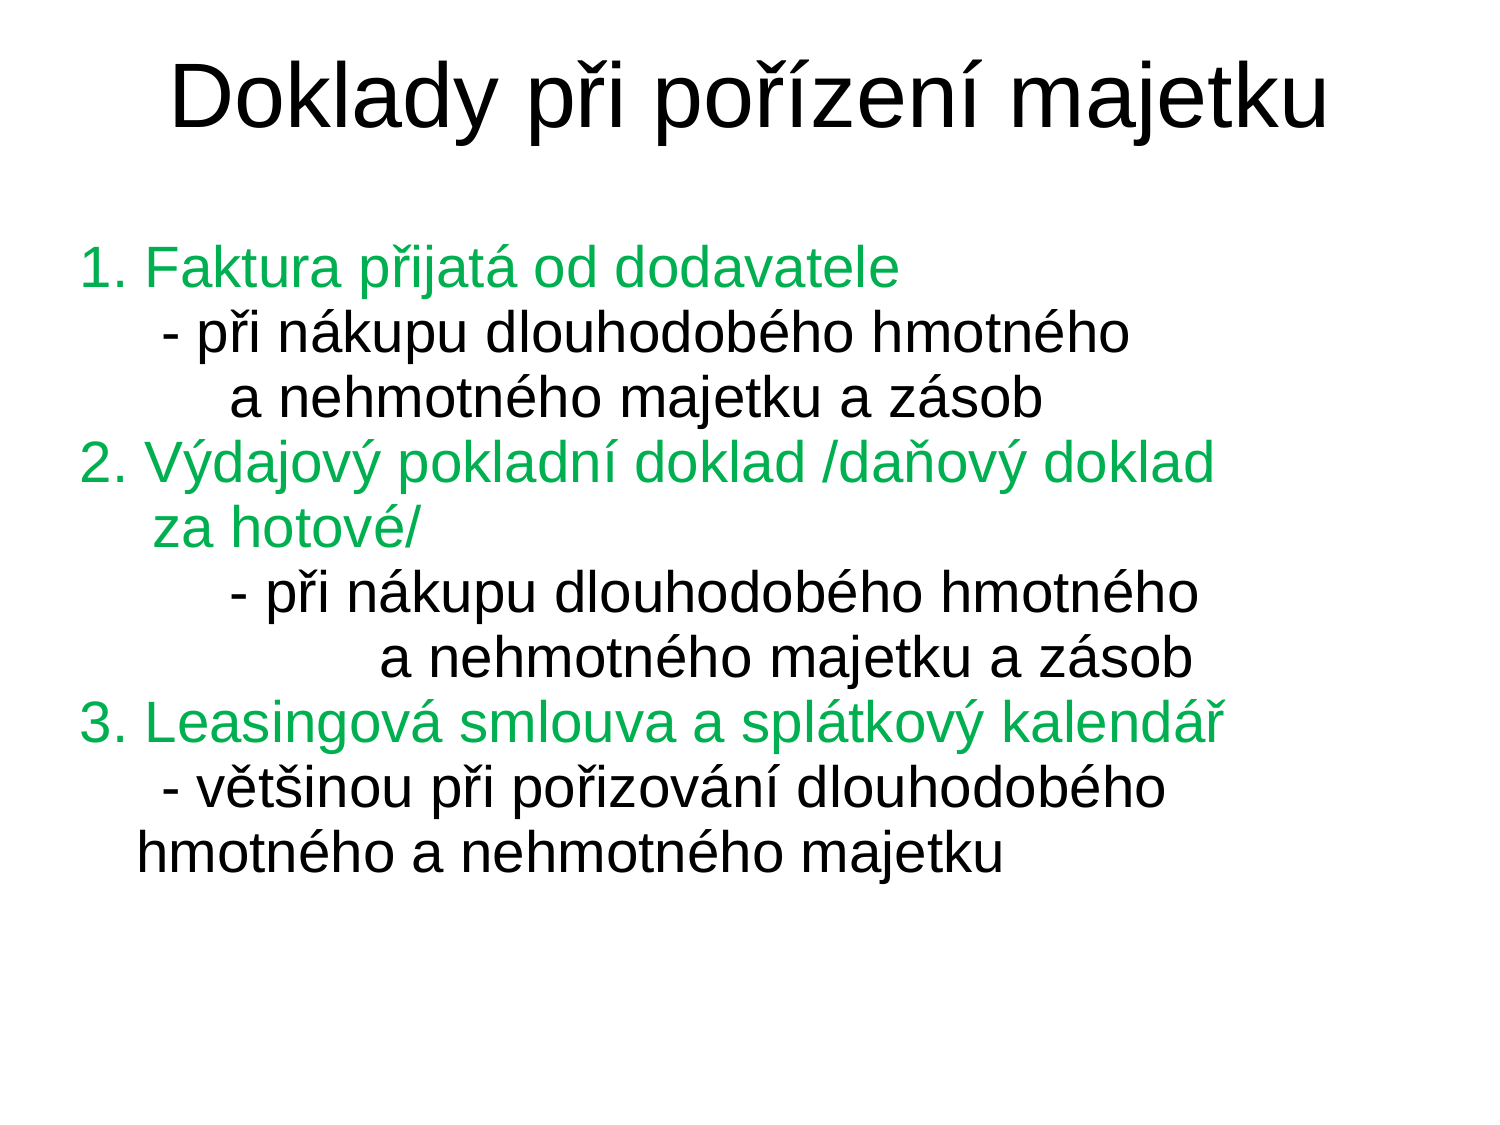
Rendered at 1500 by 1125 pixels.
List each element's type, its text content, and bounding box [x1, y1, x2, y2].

list 1. Faktura přijatá od dodavatele - při nákupu dlouhodobého hmotného a nehmotného majetku a zásob 2. Výdajový pokladní doklad /daňový doklad za hotové/ - při nákupu dlouhodobého hmotného a nehmotného majetku a zásob 3. Leasingová smlouva a splátkový kalendář - většinou při pořizování dlouhodobého hmotného a nehmotného majetku [64, 227, 1436, 1125]
title Doklady při pořízení majetku [76, 31, 1424, 161]
